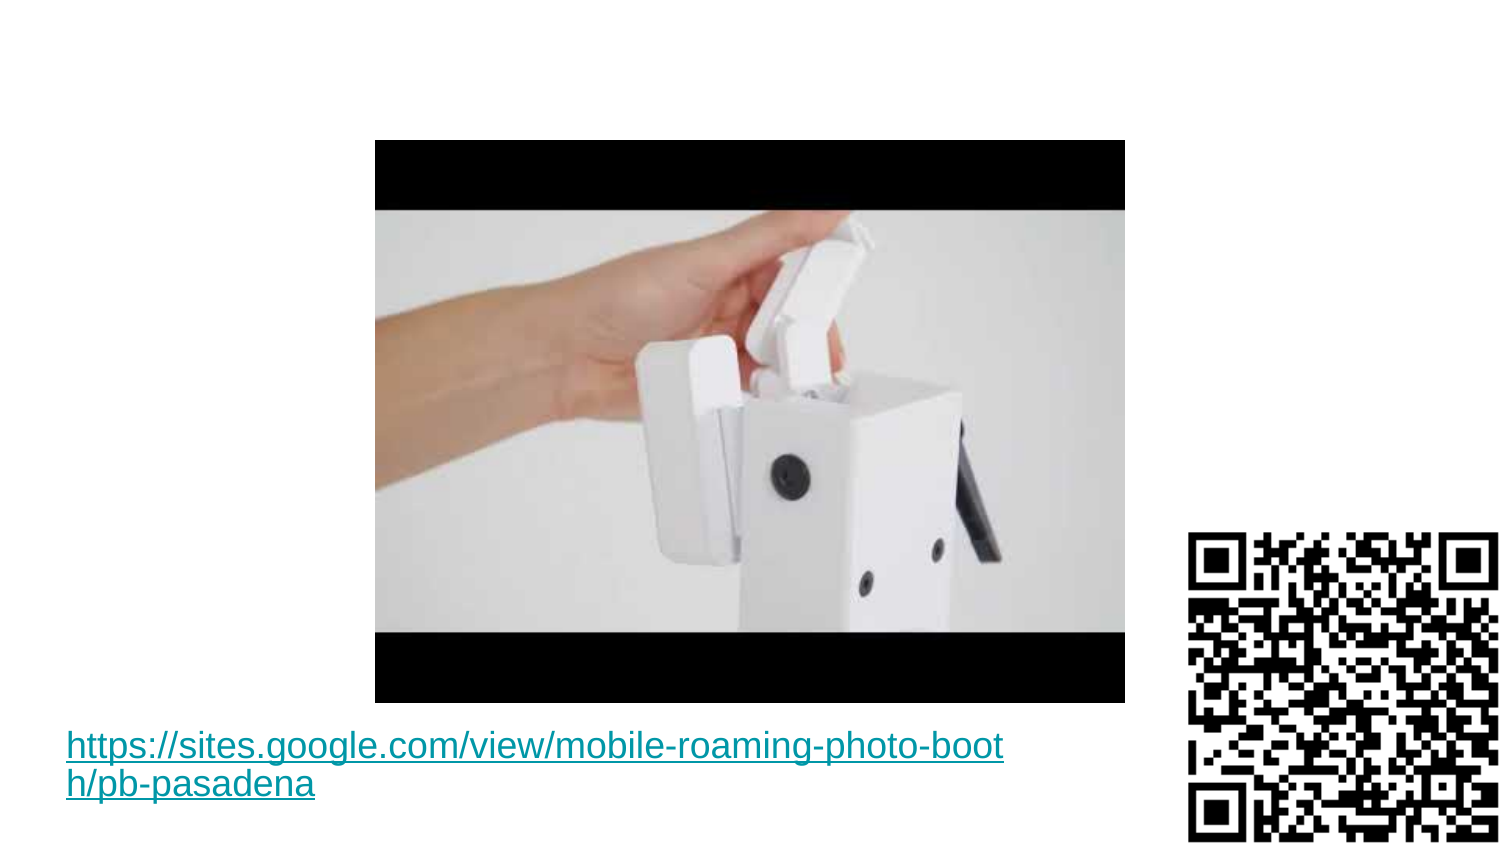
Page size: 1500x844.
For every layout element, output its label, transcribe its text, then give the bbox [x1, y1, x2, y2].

list https://sites.google.com/view/mobile-roaming-photo-booth/pb-pasadena [51, 694, 1036, 794]
picture [1187, 531, 1500, 844]
picture [375, 140, 1125, 704]
